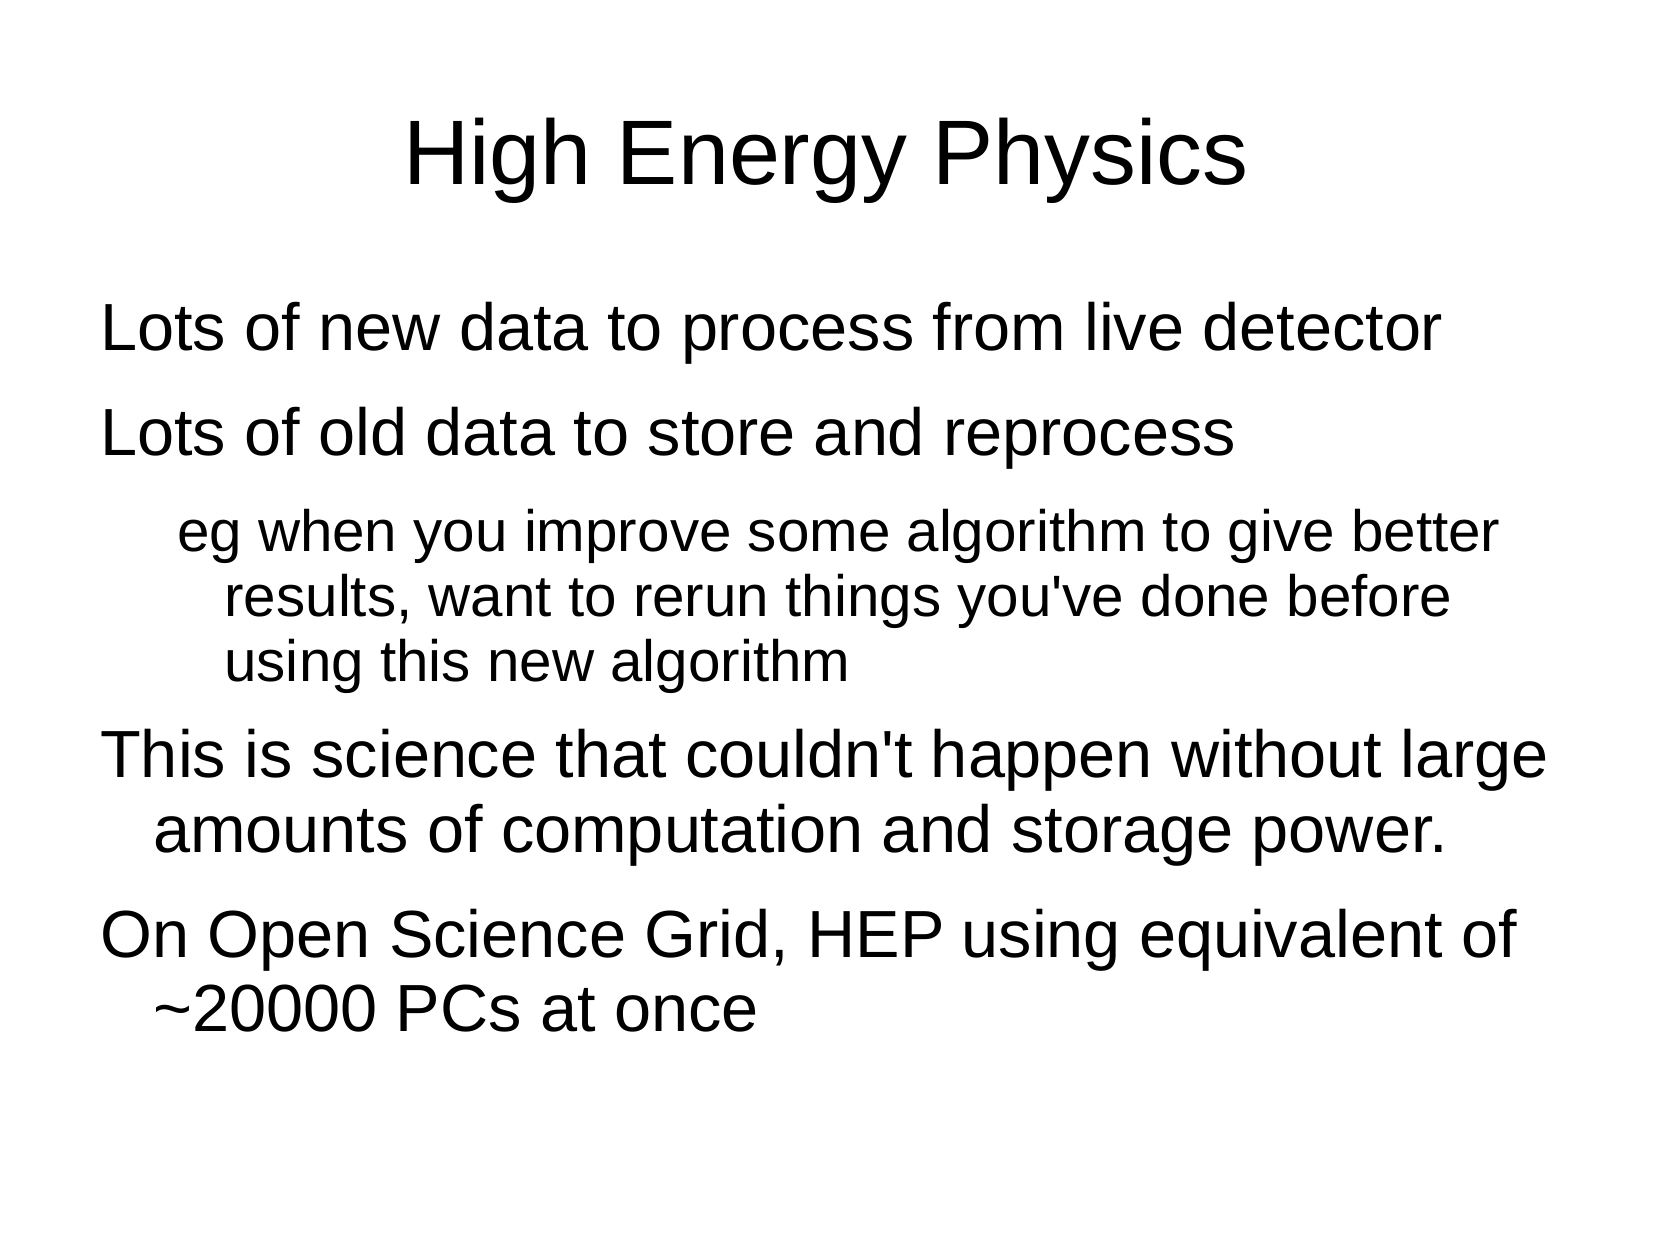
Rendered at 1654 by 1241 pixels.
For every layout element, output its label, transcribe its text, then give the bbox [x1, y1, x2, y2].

list Lots of new data to process from live detector Lots of old data to store and reprocess eg when you improve some algorithm to give better results, want to rerun things you've done before using this new algorithm This is science that couldn't happen without large amounts of computation and storage power. On Open Science Grid, HEP using equivalent of ~20000 PCs at once [82, 290, 1571, 1141]
title High Energy Physics [82, 56, 1571, 250]
